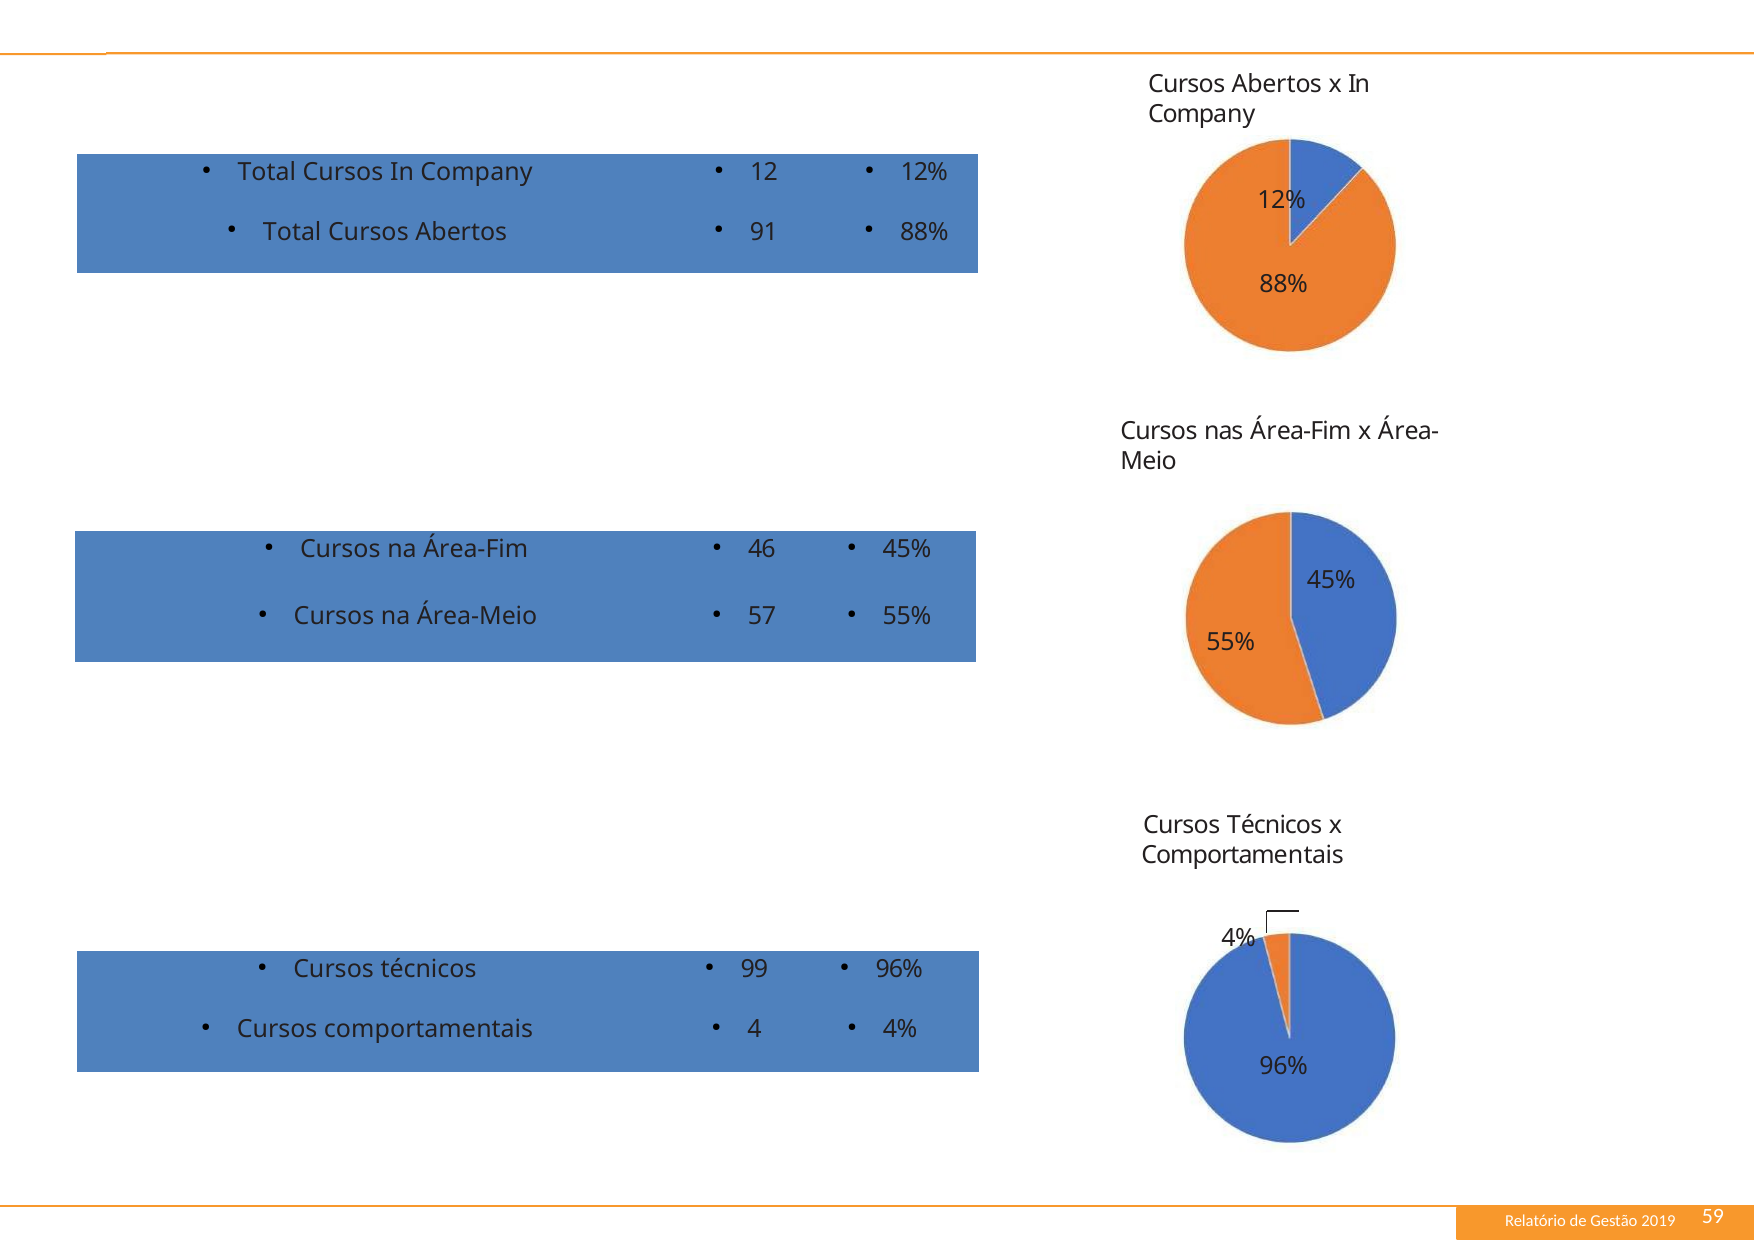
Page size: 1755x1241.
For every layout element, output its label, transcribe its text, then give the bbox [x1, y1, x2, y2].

table_header Cursos técnicos [77, 951, 658, 1011]
table_cell 88% [835, 213, 978, 273]
text_box 59 [1699, 1207, 1727, 1231]
table_header 99 [658, 951, 816, 1011]
text_box Cursos Técnicos x Comportamentais 4% [1141, 806, 1513, 925]
table_cell Cursos na Área-Meio [75, 598, 656, 662]
text_box [1458, 1209, 1754, 1238]
table_cell 91 [658, 213, 835, 273]
table_header Cursos na Área-Fim [75, 531, 656, 598]
picture [1179, 186, 1406, 360]
table_cell 4% [816, 1011, 979, 1072]
table_header 12% [835, 154, 978, 213]
table_header 46 [656, 531, 833, 598]
text_box 59 [1699, 1200, 1727, 1205]
table_cell Cursos comportamentais [77, 1011, 658, 1072]
table_header 12 [658, 154, 835, 213]
text_box Relatório de Gestão 2019 [1502, 1207, 1682, 1232]
text_box [0, 52, 1754, 56]
text_box Cursos Abertos x In Company 12% [1145, 65, 1451, 186]
table_cell Total Cursos Abertos [77, 213, 658, 273]
table_cell 55% [833, 598, 976, 662]
table_header 45% [833, 531, 976, 598]
text_box 88% [1257, 264, 1313, 300]
text_box 45% 55% [1204, 561, 1360, 658]
table_cell 4 [658, 1011, 816, 1072]
table_header Total Cursos In Company [77, 154, 658, 213]
table_header 96% [816, 951, 979, 1011]
table_cell 57 [656, 598, 833, 662]
picture [1175, 927, 1401, 1153]
text_box 96% [1257, 1047, 1313, 1083]
picture [1181, 504, 1408, 730]
text_box Cursos nas Área-Fim x Área-Meio [1118, 412, 1466, 447]
